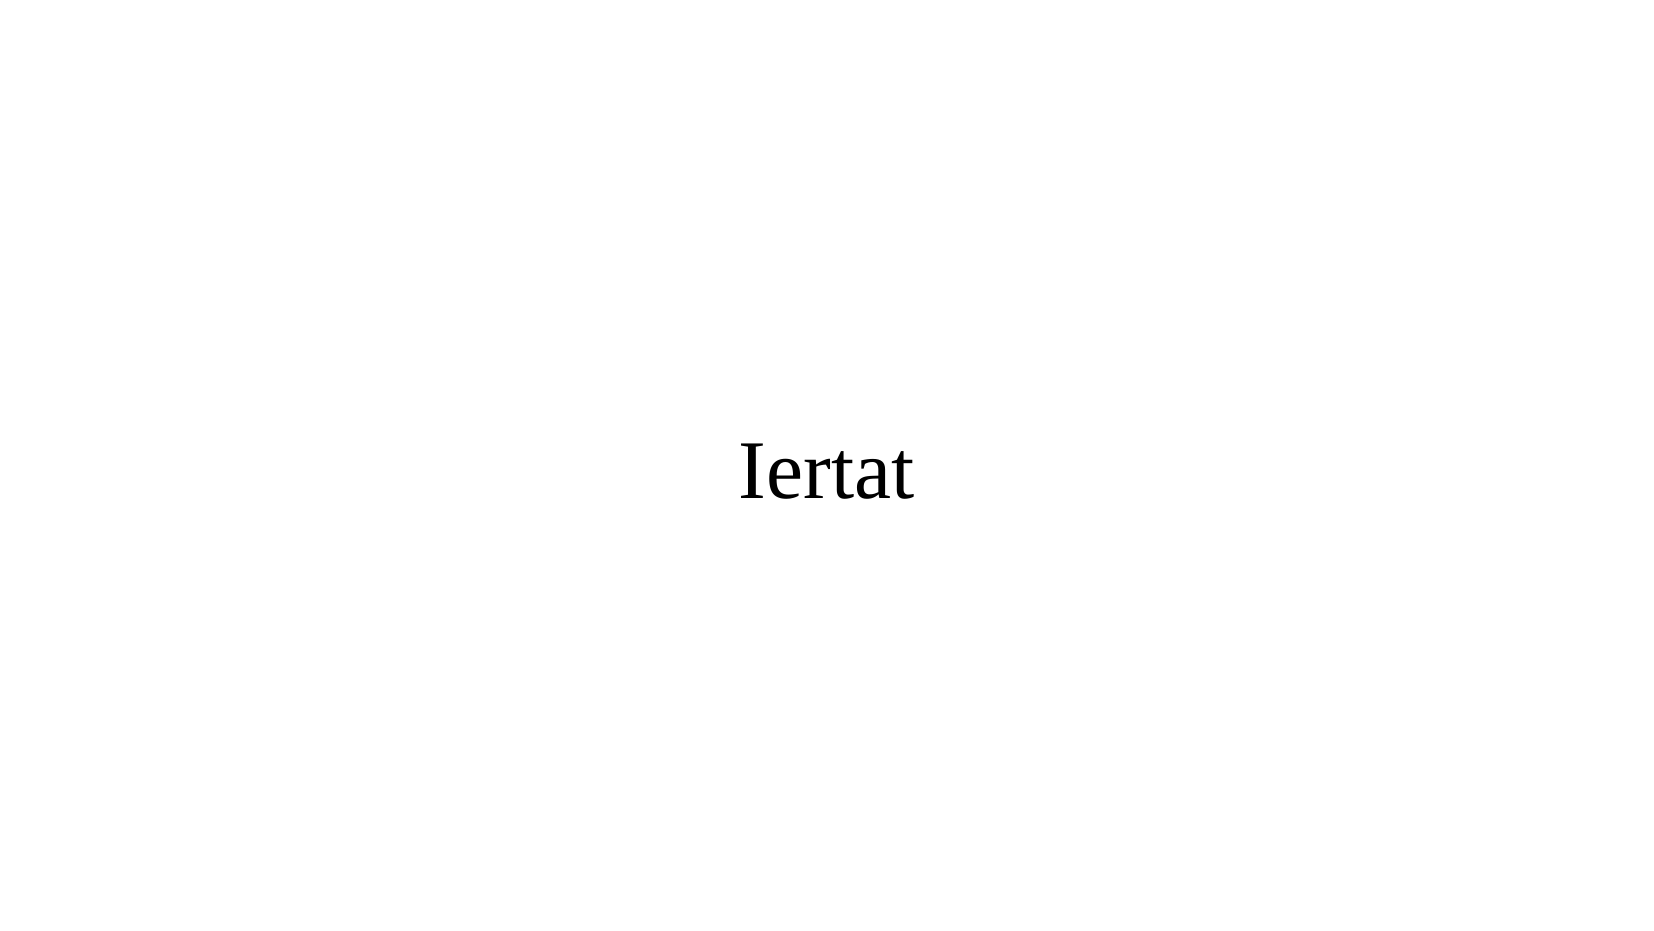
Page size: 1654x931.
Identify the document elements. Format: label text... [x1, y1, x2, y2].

title Iertat [165, 392, 1489, 549]
